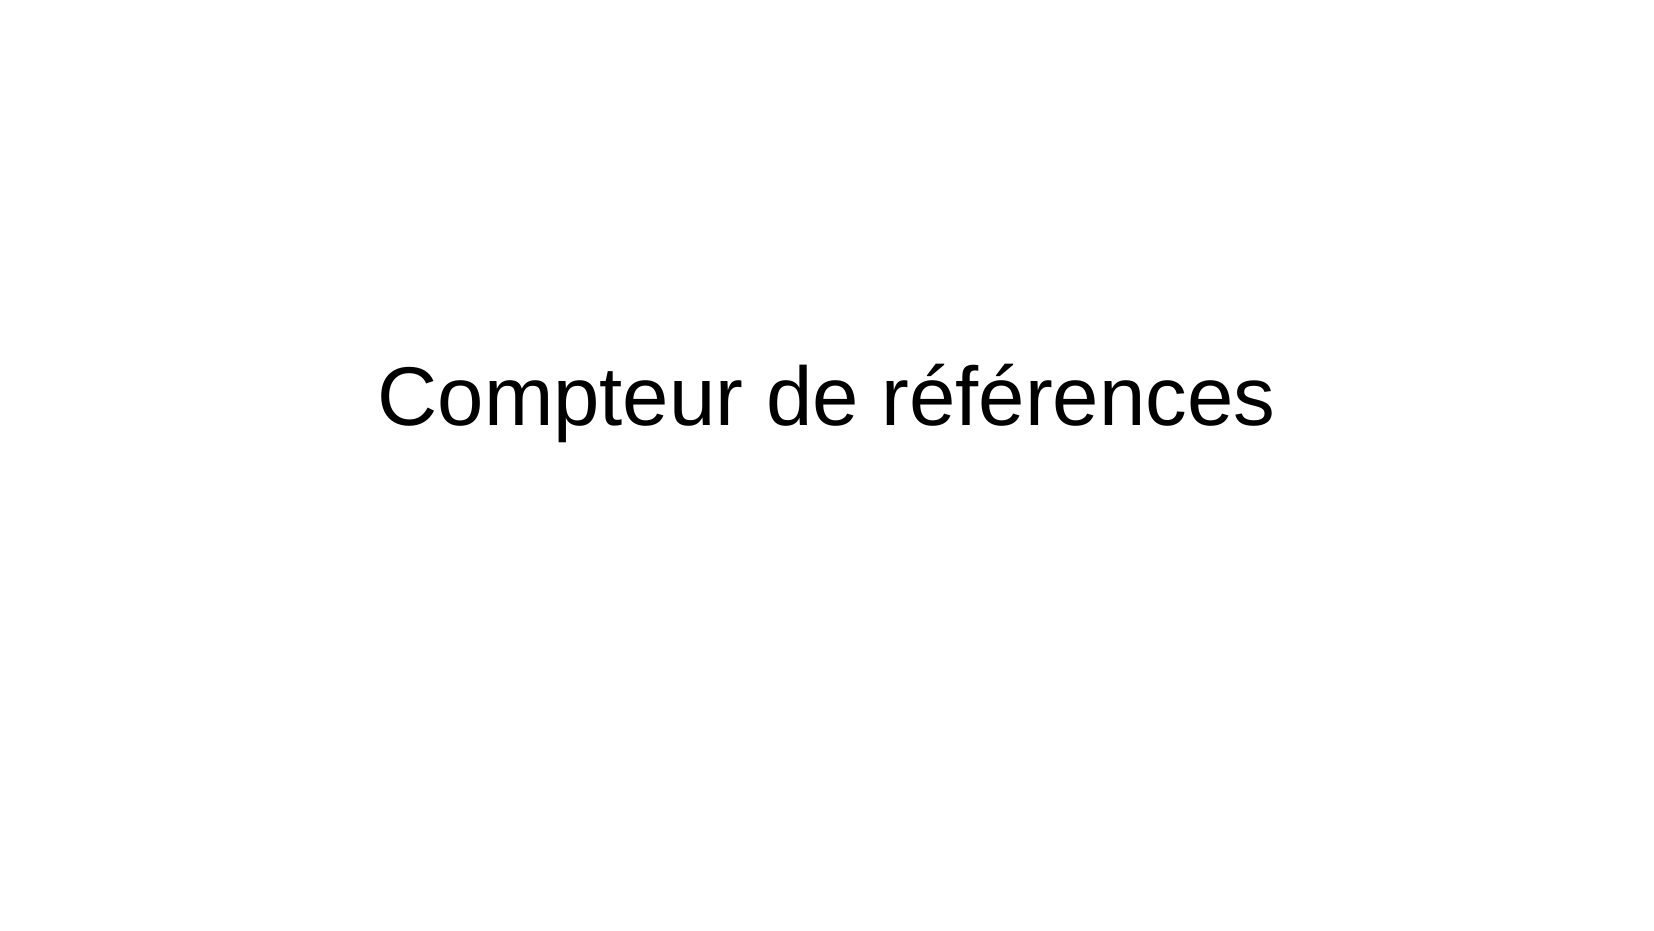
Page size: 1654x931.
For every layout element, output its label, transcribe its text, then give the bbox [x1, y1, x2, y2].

subtitle Compteur de références [82, 37, 1571, 757]
